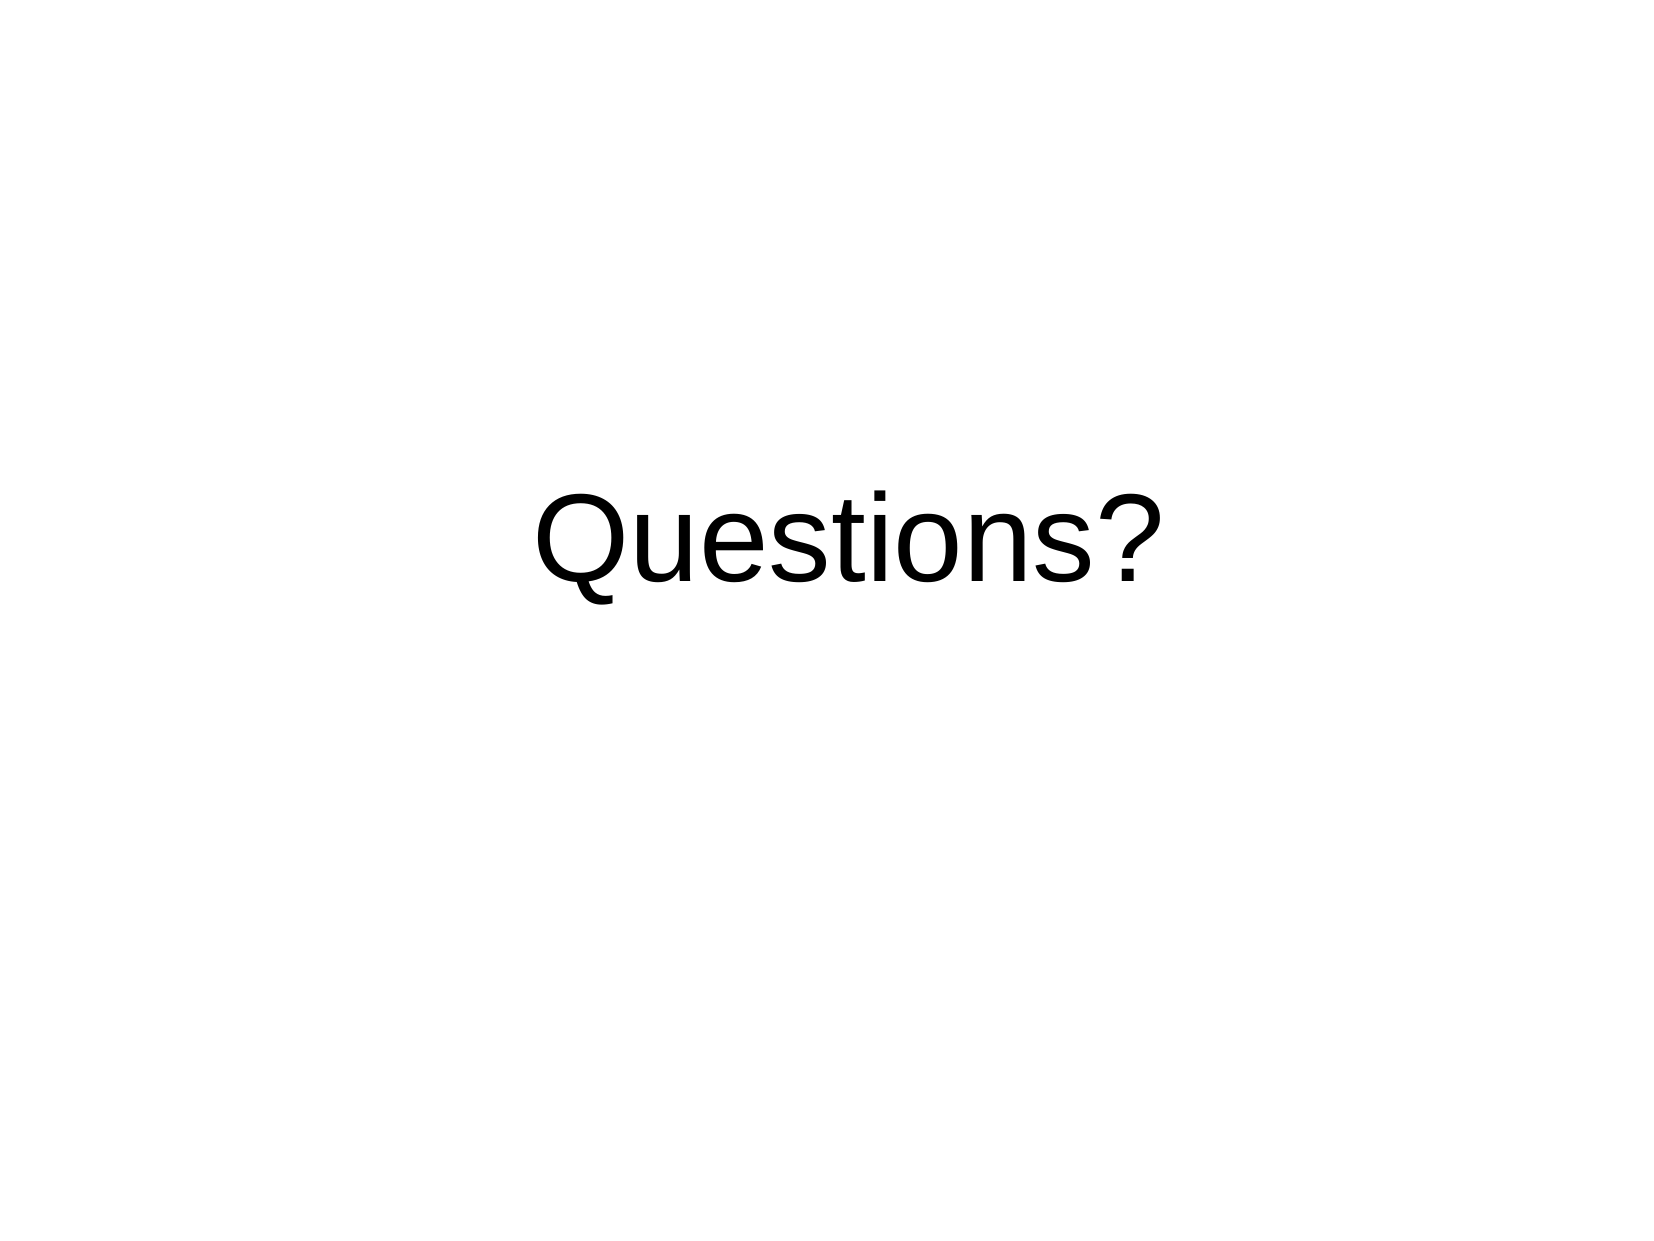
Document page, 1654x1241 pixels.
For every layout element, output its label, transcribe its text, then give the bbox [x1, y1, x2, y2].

subtitle Questions? [82, 48, 1571, 1241]
